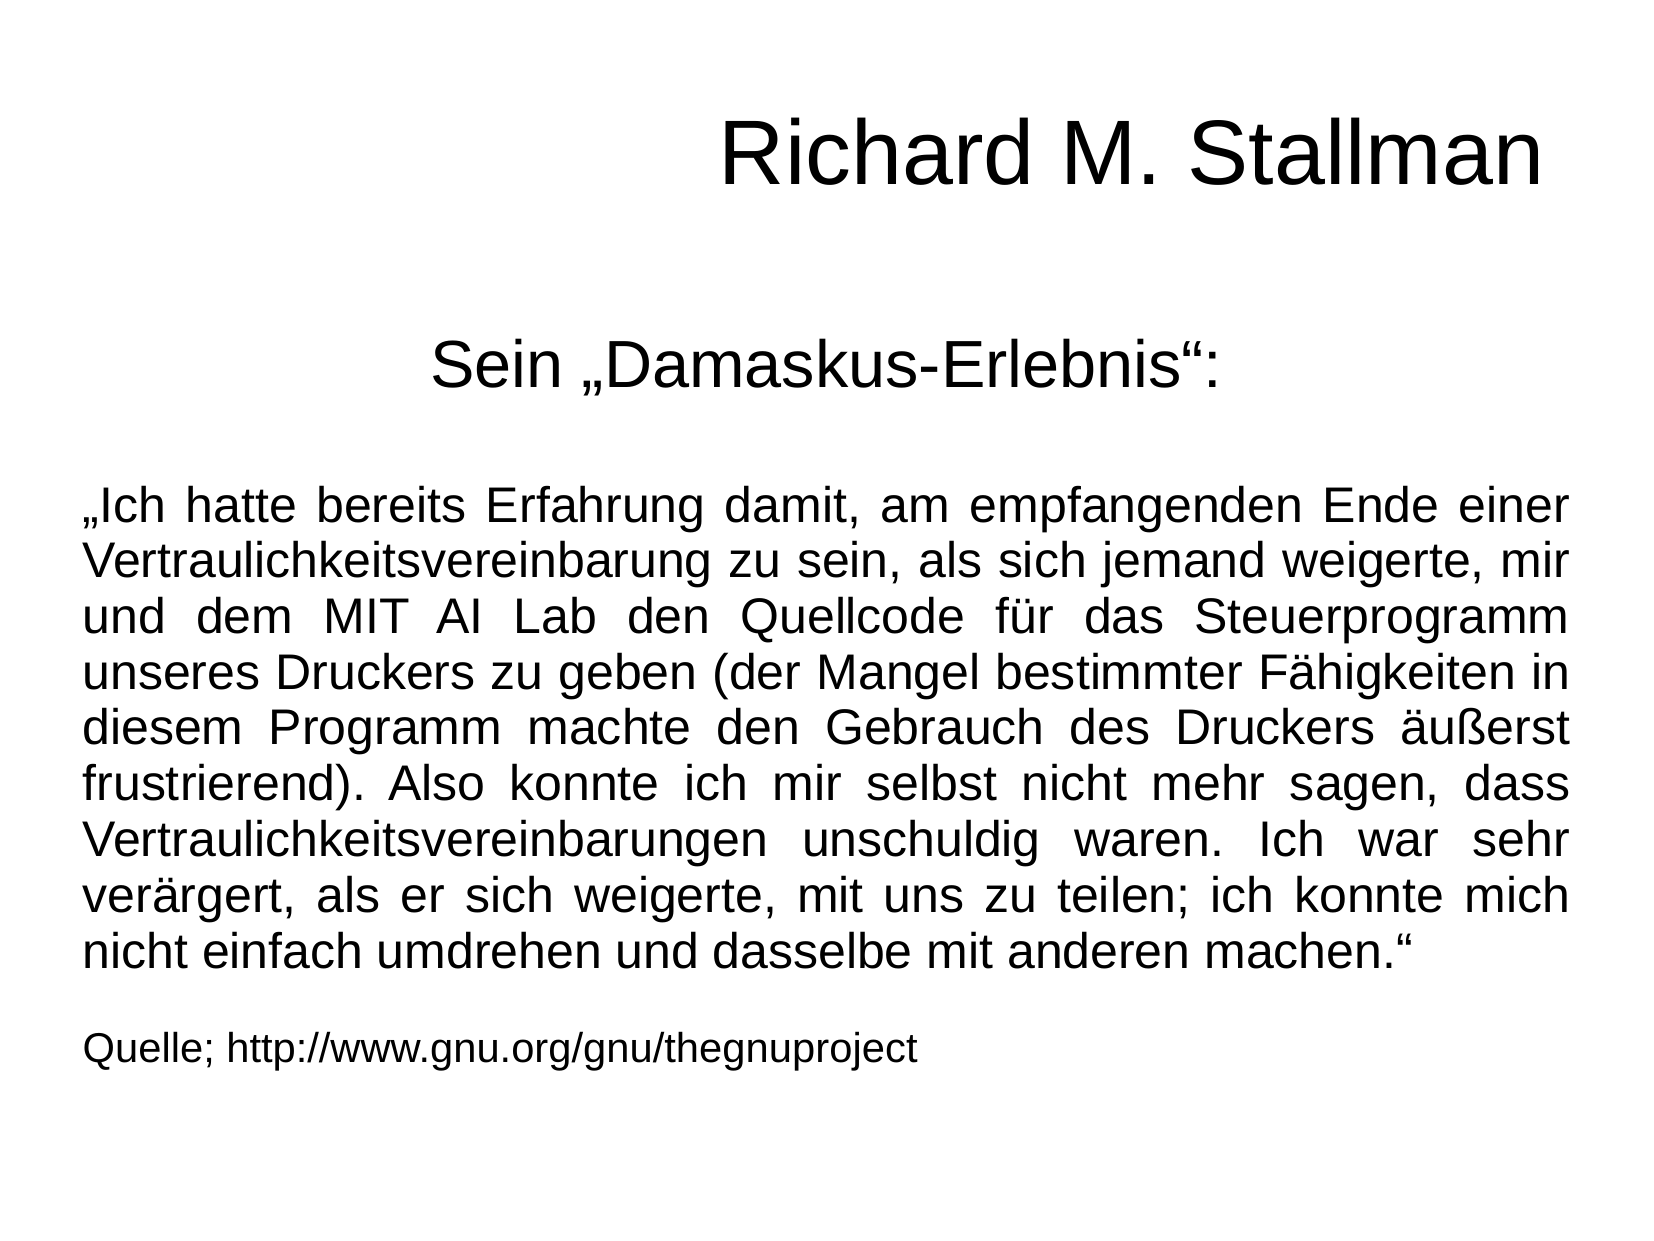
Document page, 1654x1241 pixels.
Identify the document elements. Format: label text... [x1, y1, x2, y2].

subtitle Sein „Damaskus-Erlebnis“: „Ich hatte bereits Erfahrung damit, am empfangenden Ende einer Vertraulichkeitsvereinbarung zu sein, als sich jemand weigerte, mir und dem MIT AI Lab den Quellcode für das Steuerprogramm unseres Druckers zu geben (der Mangel bestimmter Fähigkeiten in diesem Programm machte den Gebrauch des Druckers äußerst frustrierend). Also konnte ich mir selbst nicht mehr sagen, dass Vertraulichkeitsvereinbarungen unschuldig waren. Ich war sehr verärgert, als er sich weigerte, mit uns zu teilen; ich konnte mich nicht einfach umdrehen und dasselbe mit anderen machen.“ Quelle; http://www.gnu.org/gnu/thegnuproject [82, 290, 1571, 1109]
title Richard M. Stallman [82, 49, 1571, 257]
